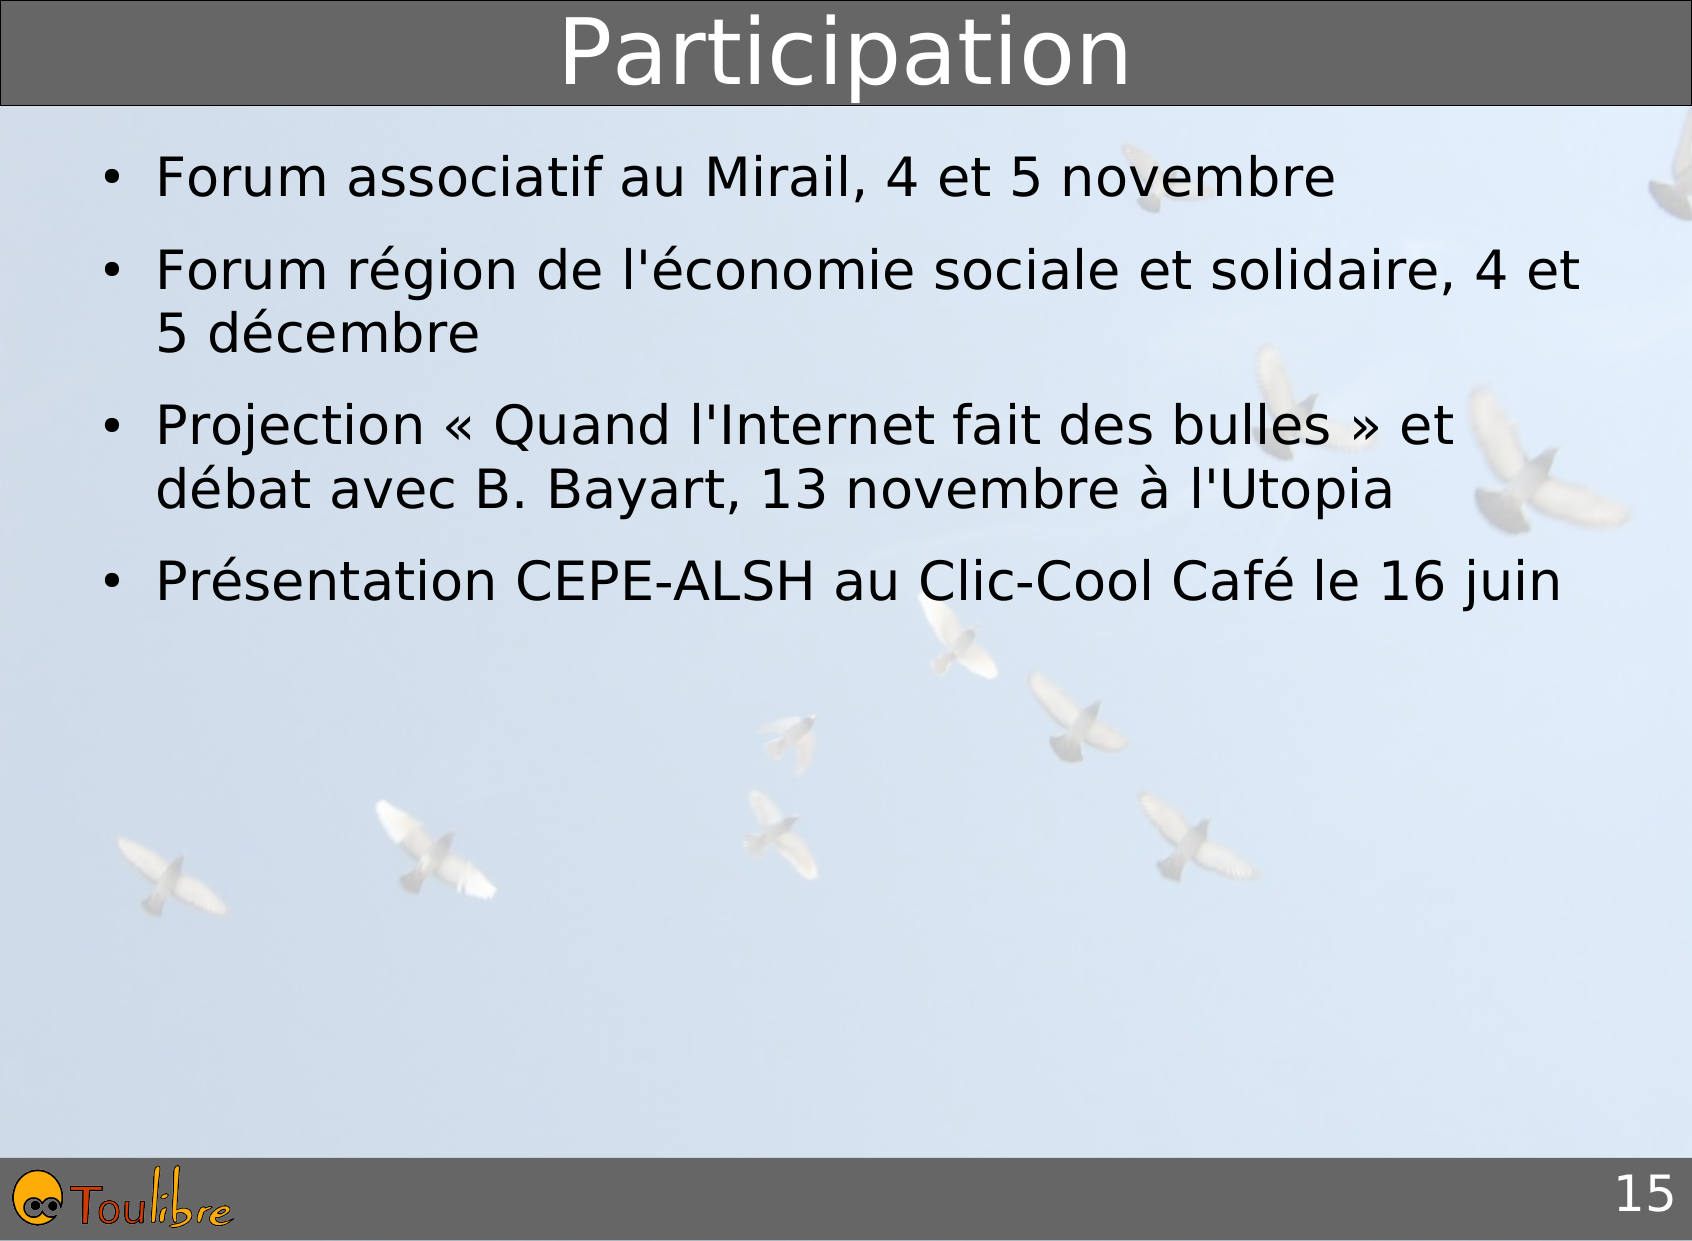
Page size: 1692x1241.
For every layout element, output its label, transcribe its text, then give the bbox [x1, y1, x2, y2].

picture [12, 1165, 234, 1228]
list Forum associatif au Mirail, 4 et 5 novembre Forum région de l'économie sociale et solidaire, 4 et 5 décembre Projection « Quand l'Internet fait des bulles » et débat avec B. Bayart, 13 novembre à l'Utopia Présentation CEPE-ALSH au Clic-Cool Café le 16 juin [84, 146, 1608, 1095]
title Participation [0, 0, 1692, 107]
